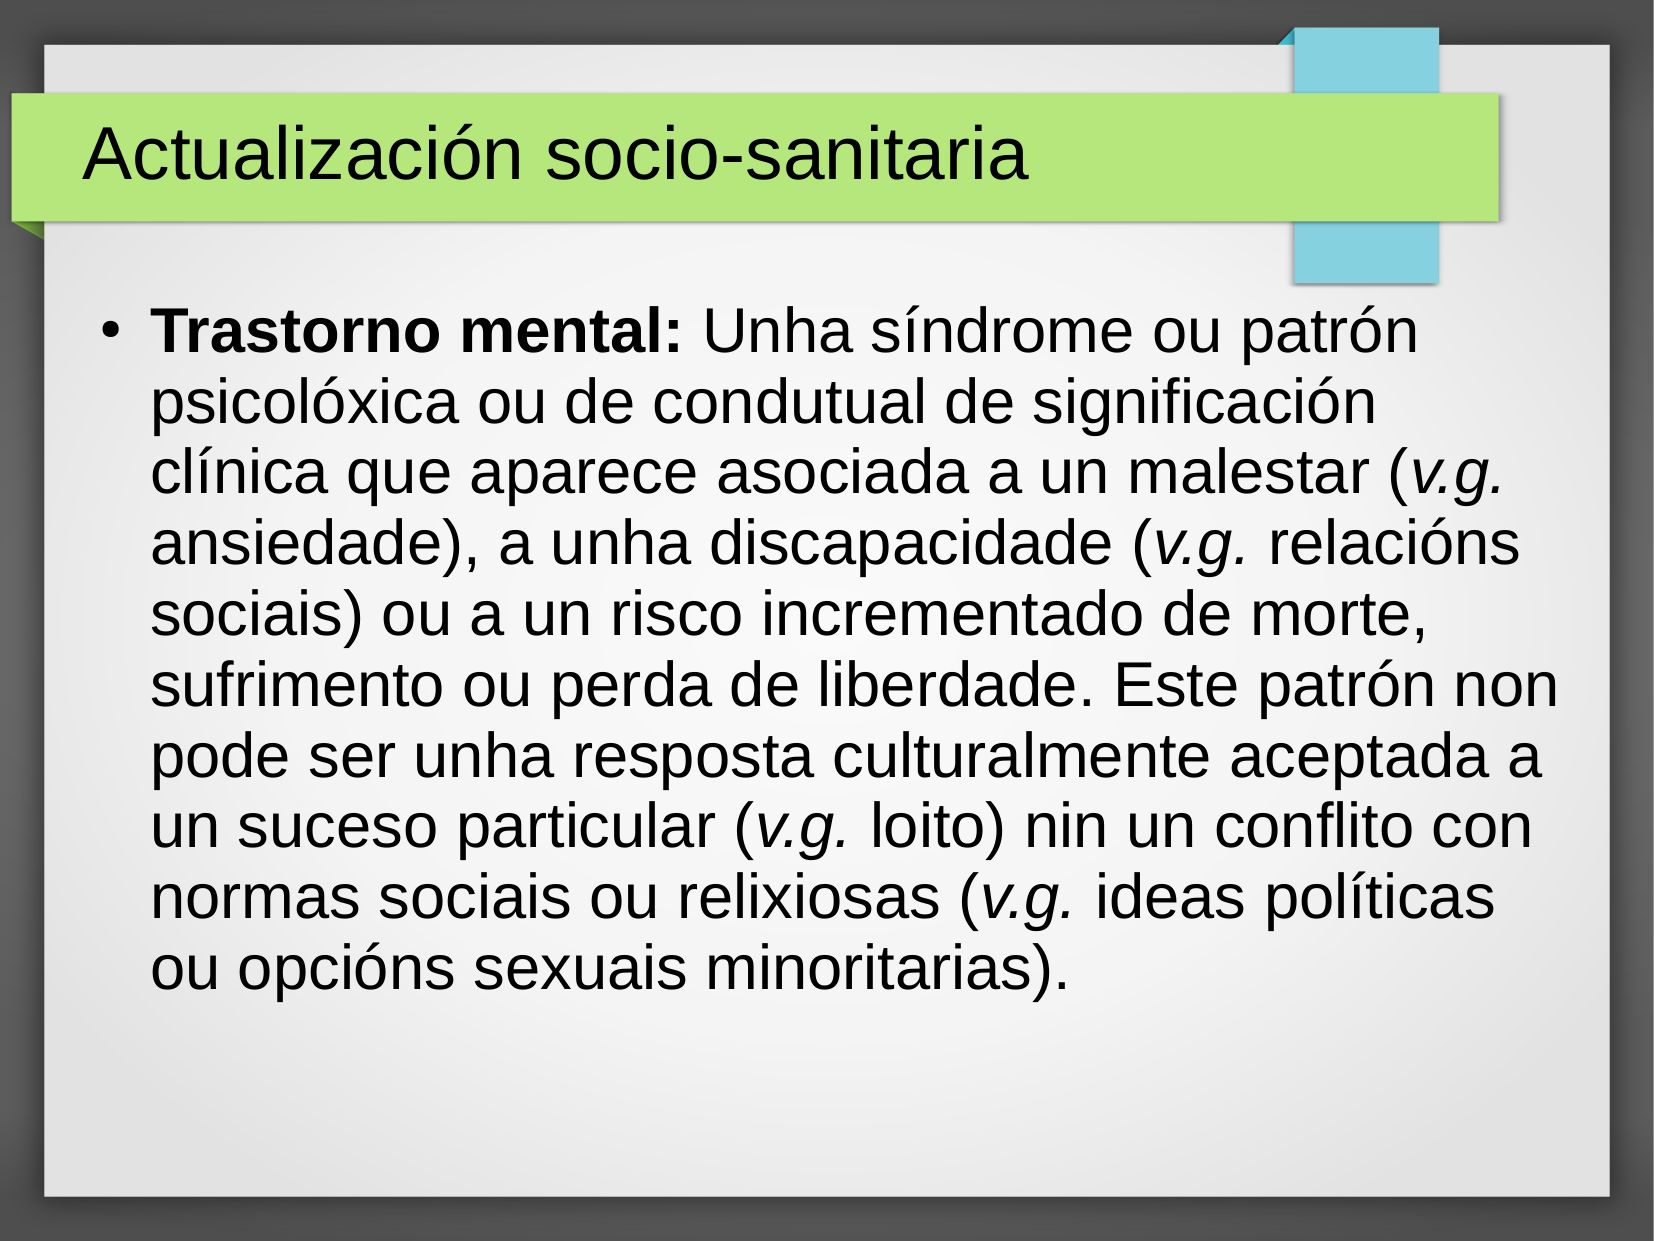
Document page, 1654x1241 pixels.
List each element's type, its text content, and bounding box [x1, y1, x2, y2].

title Actualización socio-sanitaria [82, 94, 1264, 213]
picture [0, 0, 1654, 1241]
list Trastorno mental: Unha síndrome ou patrón psicolóxica ou de condutual de significación clínica que aparece asociada a un malestar (v.g. ansiedade), a unha discapacidade (v.g. relacións sociais) ou a un risco incrementado de morte, sufrimento ou perda de liberdade. Este patrón non pode ser unha resposta culturalmente aceptada a un suceso particular (v.g. loito) nin un conflito con normas sociais ou relixiosas (v.g. ideas políticas ou opcións sexuais minoritarias). [82, 295, 1571, 1015]
